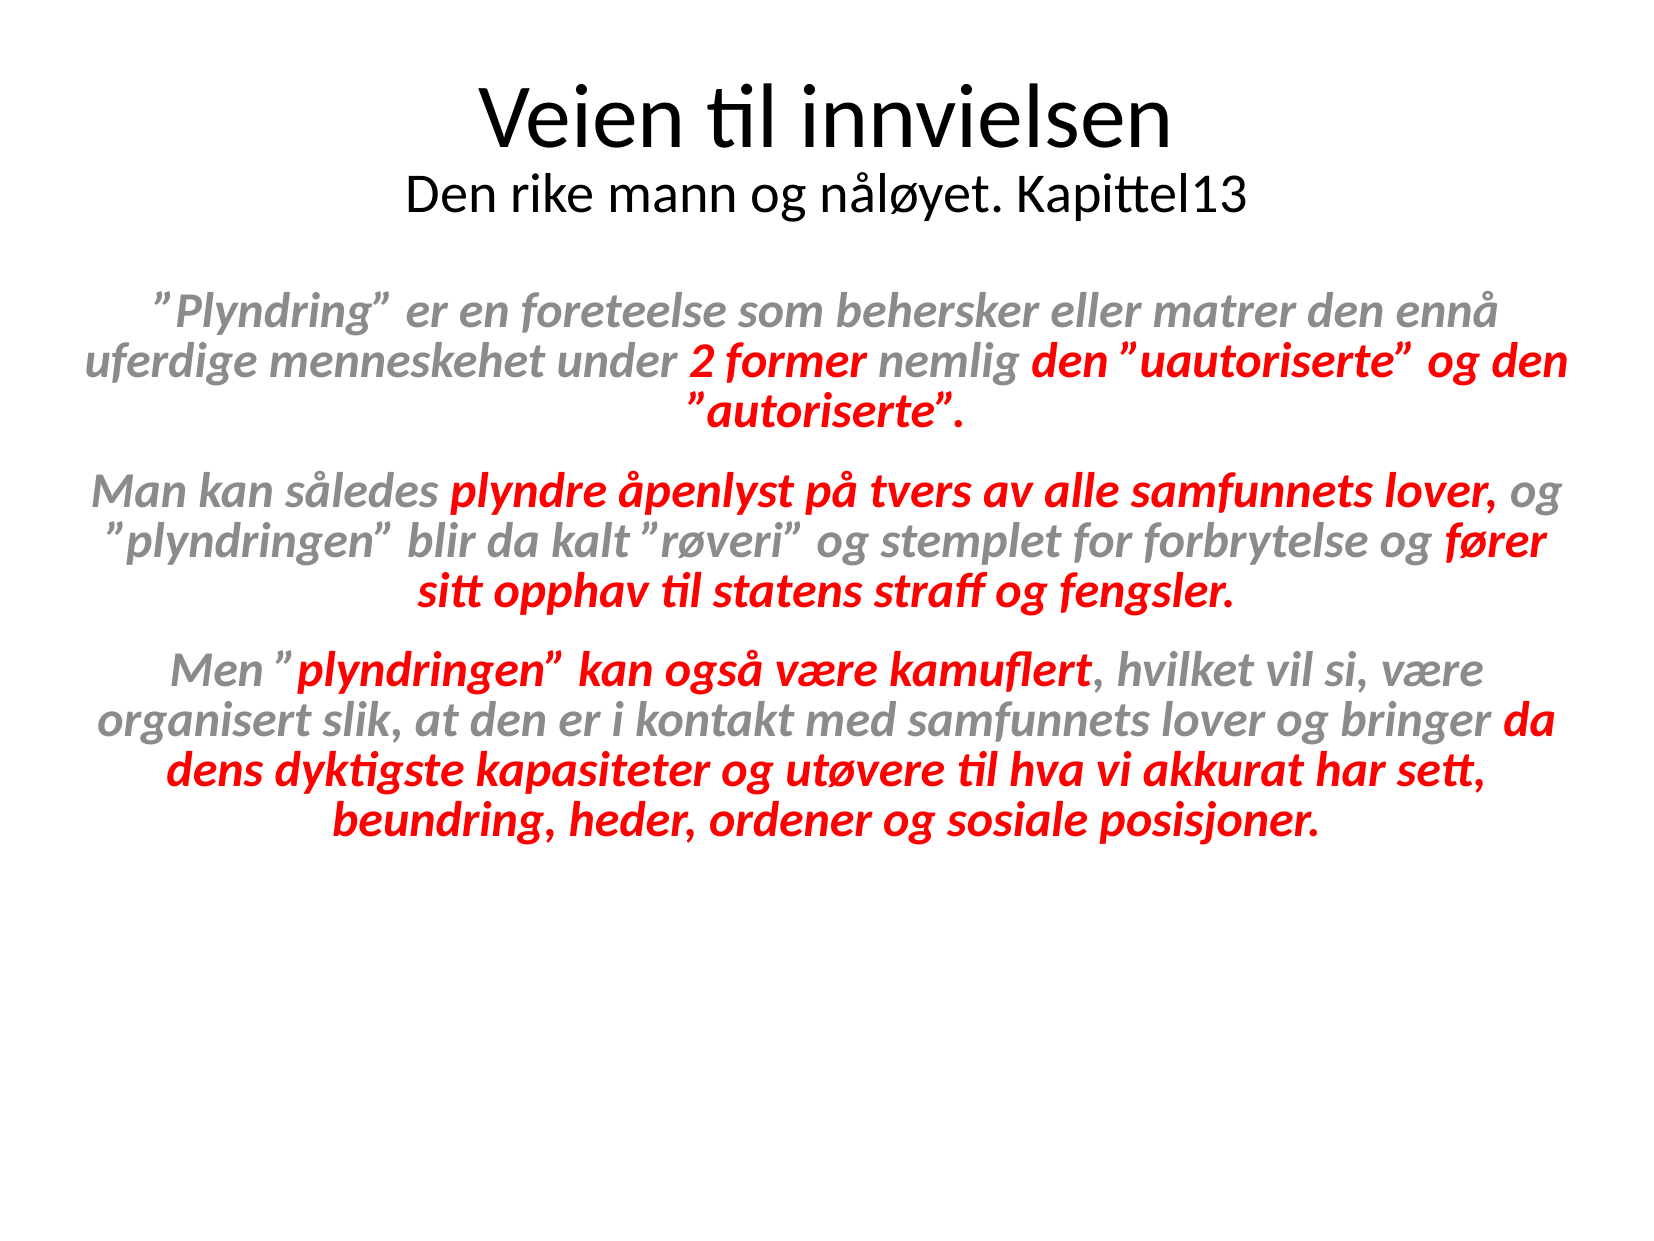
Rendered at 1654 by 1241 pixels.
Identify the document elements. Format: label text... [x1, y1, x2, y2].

list ”Plyndring” er en foreteelse som behersker eller matrer den ennå uferdige menneskehet under 2 former nemlig den ”uautoriserte” og den ”autoriserte”. Man kan således plyndre åpenlyst på tvers av alle samfunnets lover, og ”plyndringen” blir da kalt ”røveri” og stemplet for forbrytelse og fører sitt opphav til statens straff og fengsler. Men ”plyndringen” kan også være kamuflert, hvilket vil si, være organisert slik, at den er i kontakt med samfunnets lover og bringer da dens dyktigste kapasiteter og utøvere til hva vi akkurat har sett, beundring, heder, ordener og sosiale posisjoner. [82, 290, 1571, 1010]
title Veien til innvielsen Den rike mann og nåløyet. Kapittel13 [82, 49, 1571, 257]
